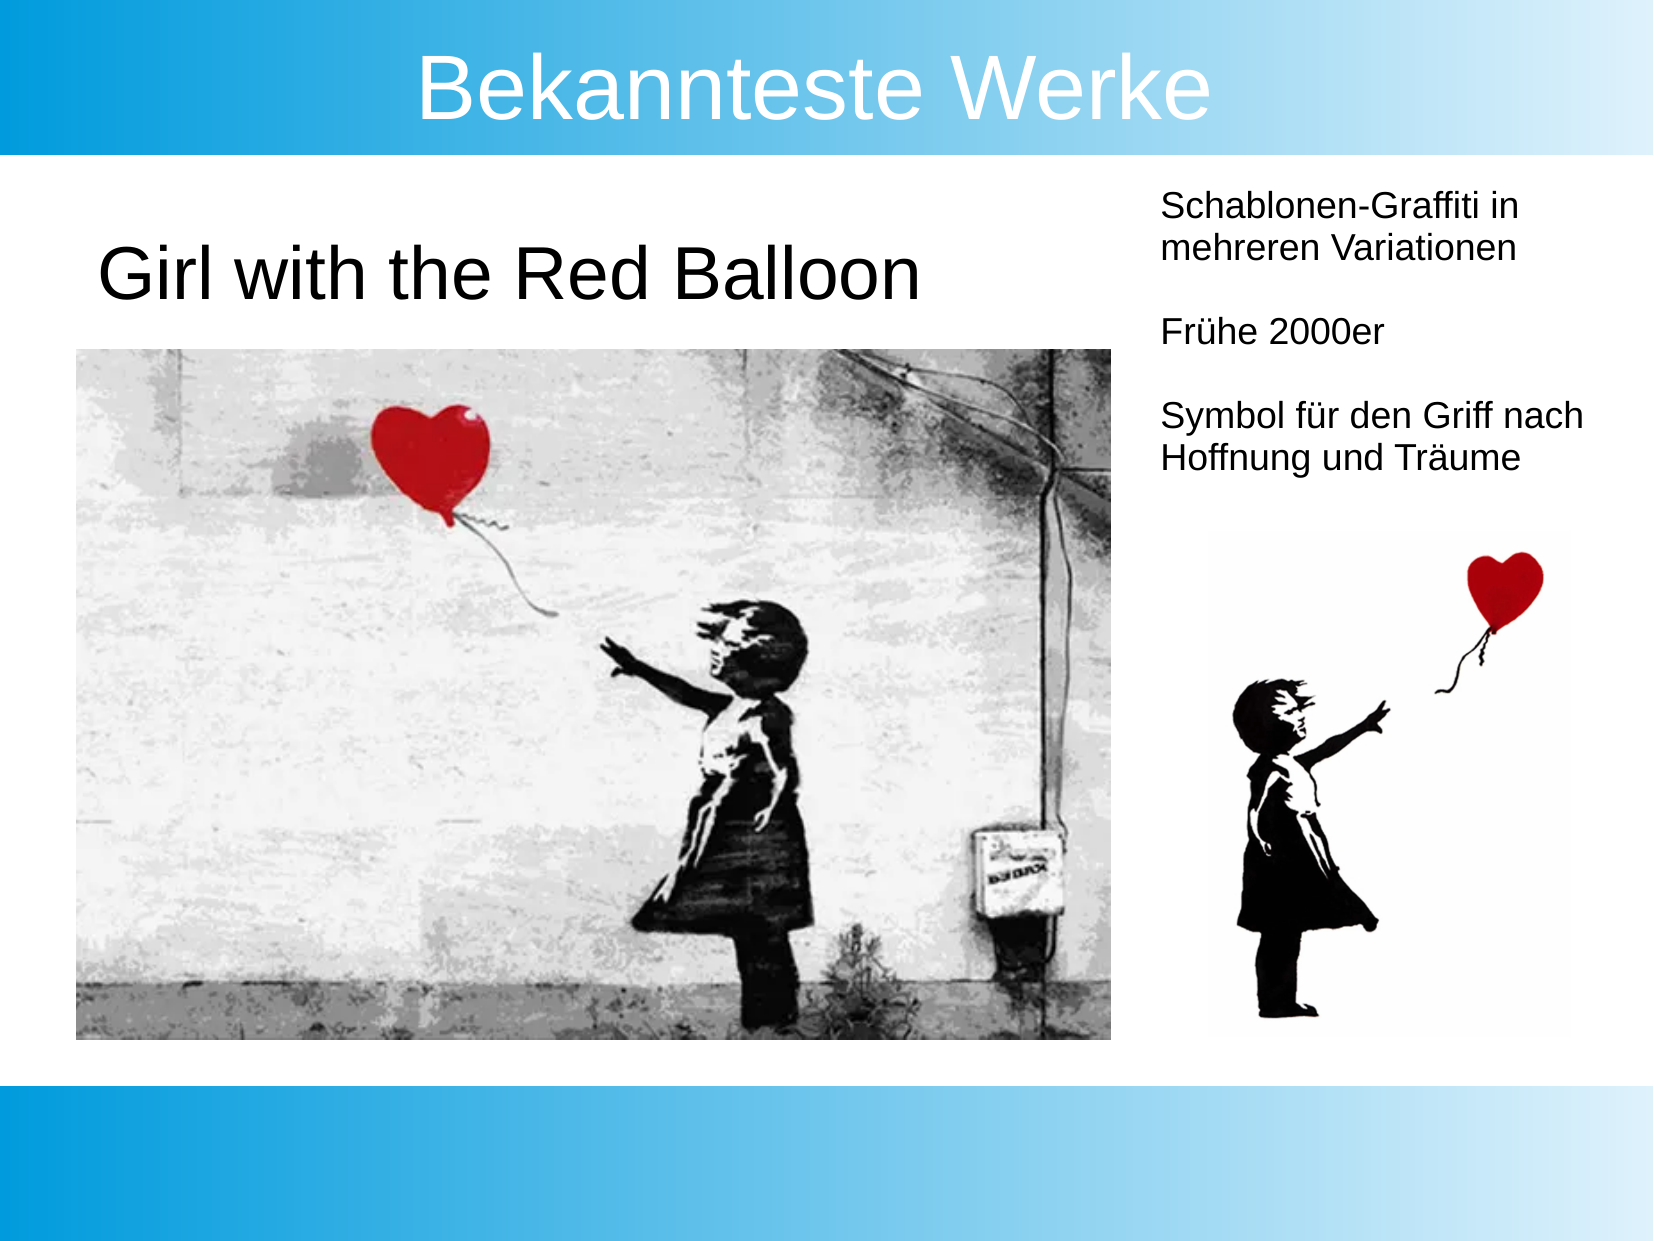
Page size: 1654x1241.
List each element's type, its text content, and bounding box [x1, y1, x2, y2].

picture [76, 349, 1111, 1040]
text_box Girl with the Red Balloon [82, 224, 945, 349]
picture [1208, 531, 1571, 1037]
title Bekannteste Werke [84, 35, 1573, 141]
text_box Schablonen-Graffiti in mehreren Variationen Frühe 2000er Symbol für den Griff nach Hoffnung und Träume [1145, 177, 1652, 603]
